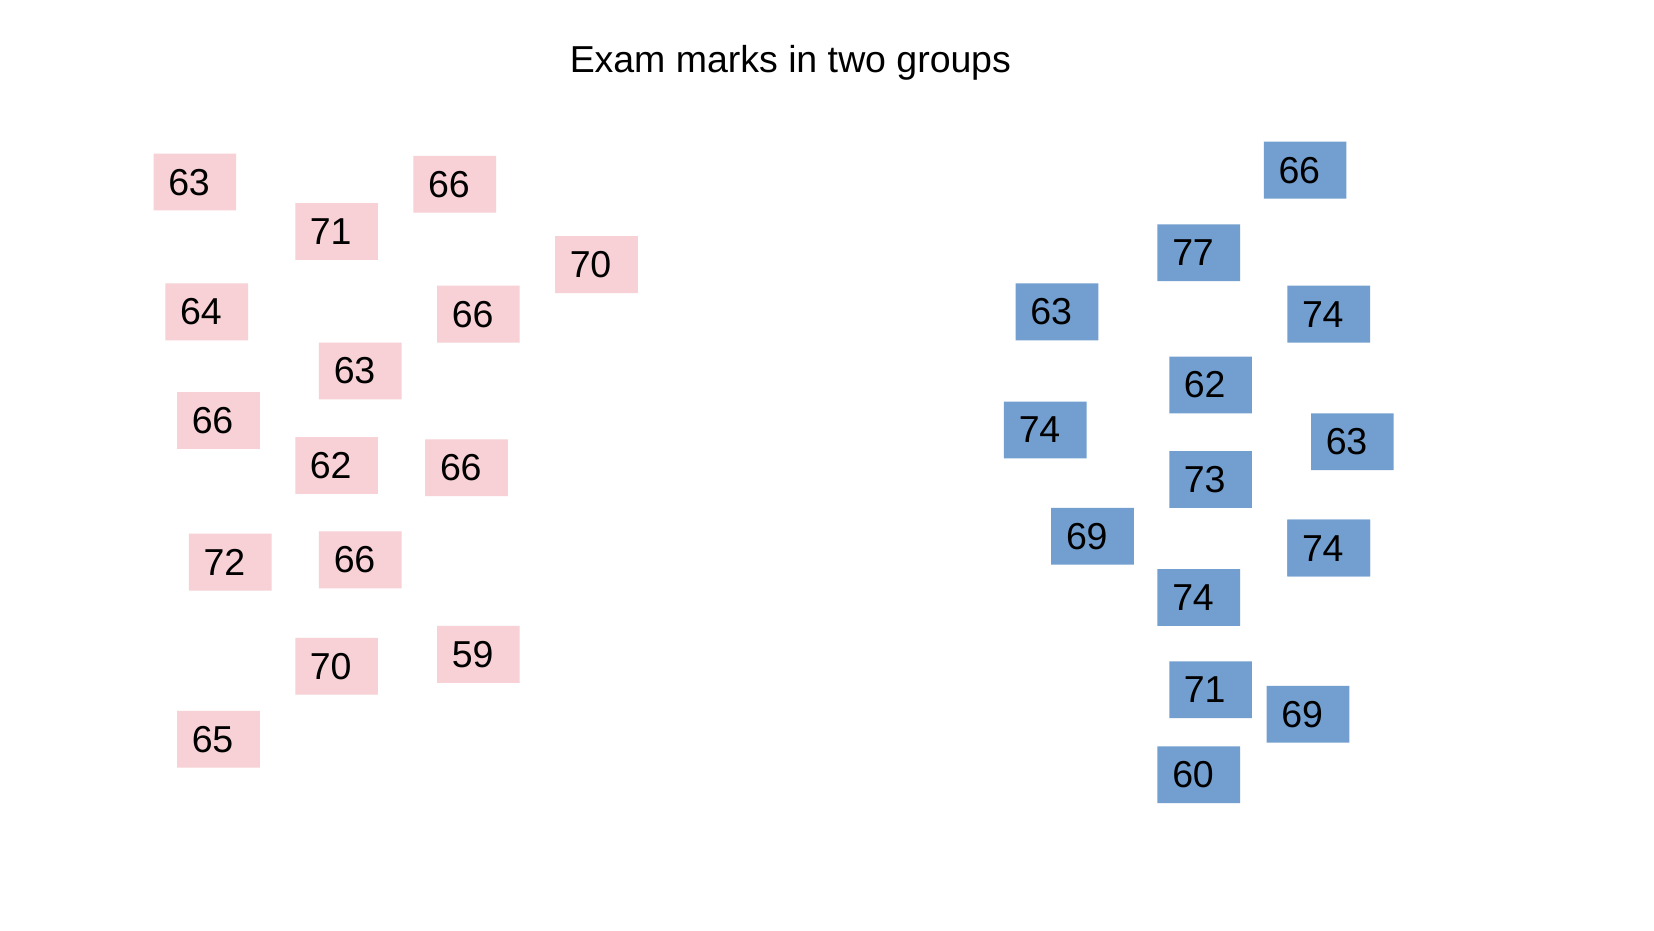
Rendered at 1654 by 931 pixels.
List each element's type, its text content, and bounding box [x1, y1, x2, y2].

text_box 62 [1169, 356, 1252, 414]
text_box 69 [1051, 507, 1134, 565]
text_box 59 [437, 625, 520, 683]
text_box 66 [437, 285, 520, 343]
text_box 72 [188, 533, 272, 591]
text_box 71 [295, 203, 378, 260]
text_box 70 [555, 236, 638, 294]
text_box 70 [295, 637, 378, 695]
text_box 74 [1287, 285, 1371, 343]
text_box 73 [1169, 451, 1252, 508]
text_box 71 [1169, 661, 1252, 719]
text_box 63 [1311, 413, 1394, 471]
text_box 62 [295, 437, 378, 494]
text_box Exam marks in two groups [555, 31, 1087, 88]
text_box 74 [1287, 519, 1371, 577]
text_box 66 [413, 155, 497, 213]
text_box 65 [177, 710, 260, 768]
text_box 66 [318, 531, 402, 589]
text_box 63 [318, 342, 402, 400]
text_box 74 [1003, 401, 1087, 459]
text_box 63 [1015, 283, 1099, 341]
text_box 77 [1157, 224, 1241, 282]
text_box 74 [1157, 569, 1241, 626]
text_box 66 [177, 392, 260, 449]
text_box 64 [165, 283, 249, 341]
text_box 60 [1157, 746, 1241, 804]
text_box 66 [1263, 141, 1347, 199]
text_box 63 [153, 153, 237, 211]
text_box 69 [1266, 685, 1350, 743]
text_box 66 [425, 439, 508, 497]
